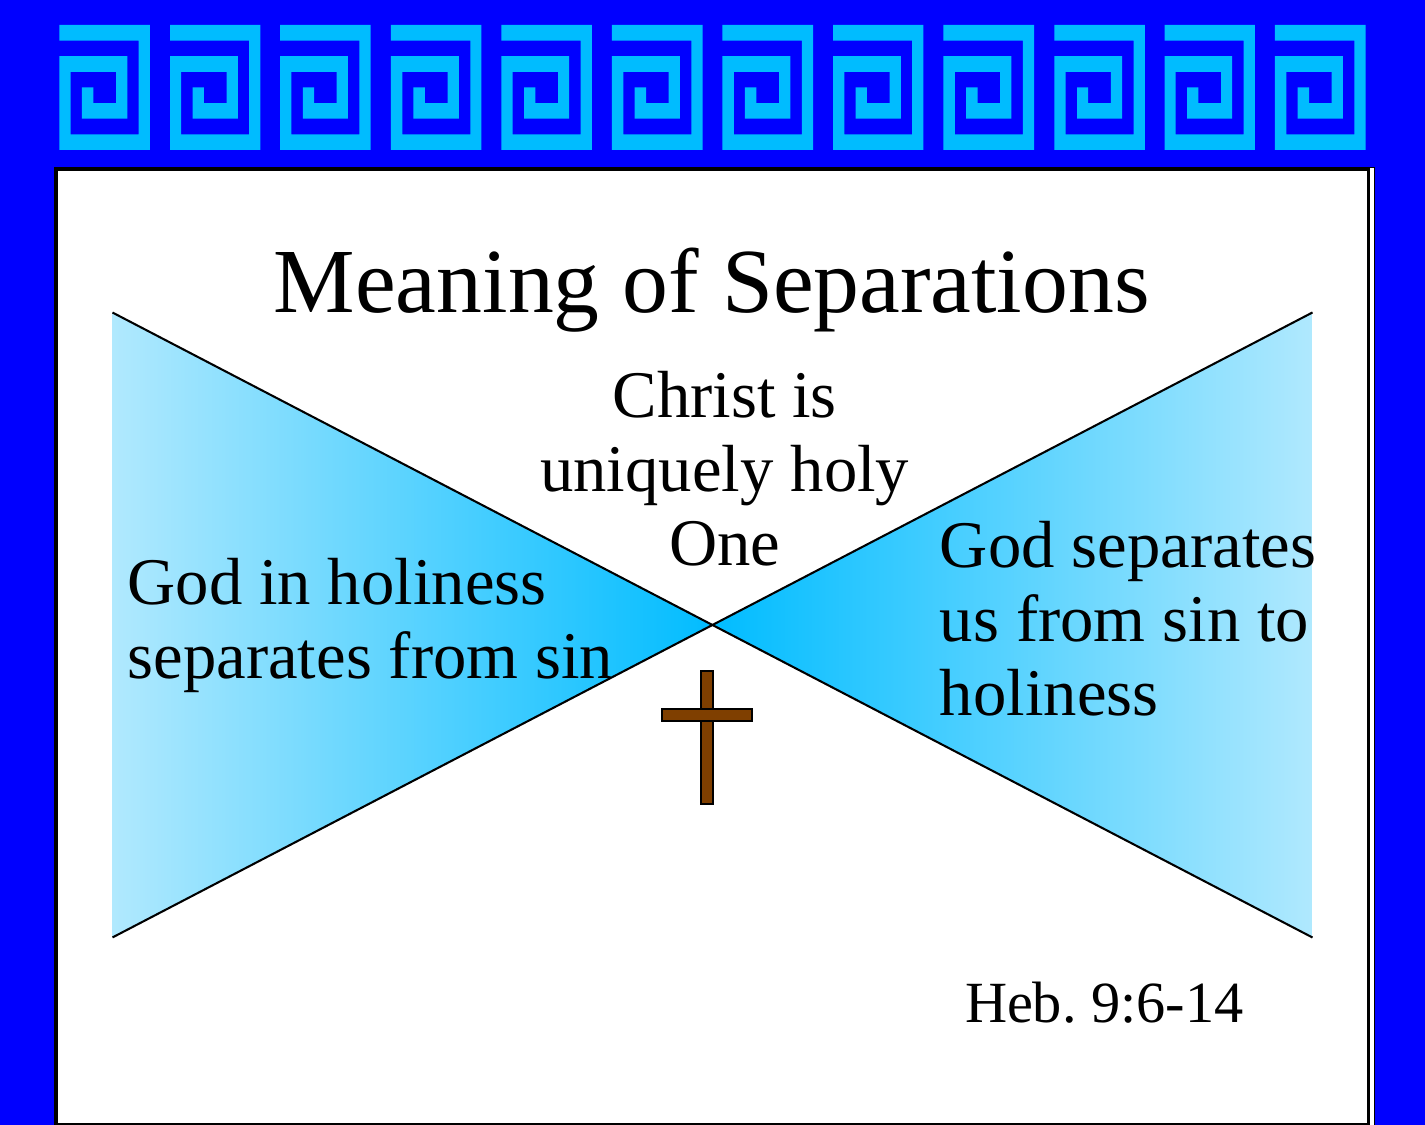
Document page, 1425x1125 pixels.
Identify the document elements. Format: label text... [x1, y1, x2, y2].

text_box [959, 375, 1313, 499]
title Meaning of Separations [75, 187, 1351, 375]
text_box Christ is uniquely holy One [512, 349, 938, 588]
text_box Heb. 9:6-14 [950, 962, 1326, 1043]
text_box God in holiness separates from sin [112, 537, 663, 701]
text_box [717, 588, 924, 733]
text_box [112, 701, 562, 936]
text_box [934, 738, 1313, 936]
text_box [663, 601, 708, 649]
text_box [112, 375, 512, 537]
text_box [661, 671, 753, 804]
text_box God separates us from sin to holiness [924, 499, 1338, 738]
